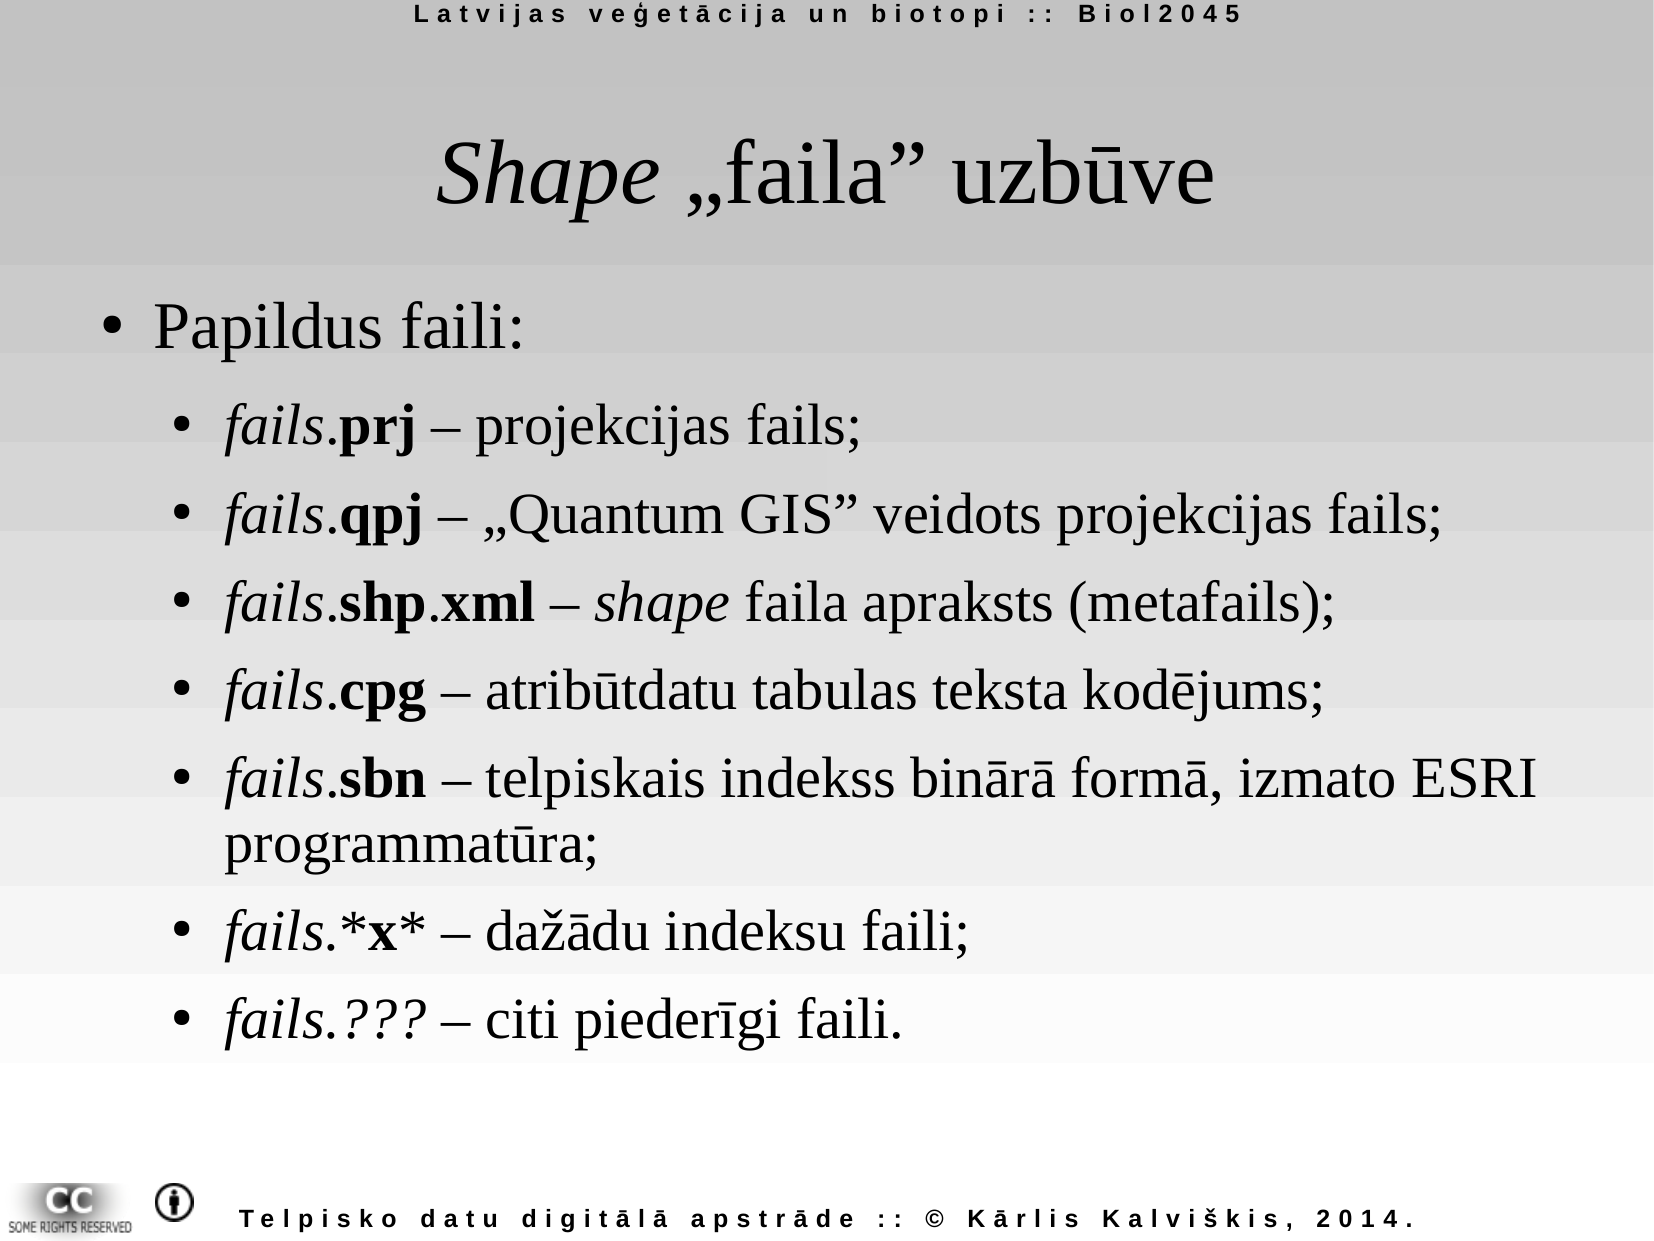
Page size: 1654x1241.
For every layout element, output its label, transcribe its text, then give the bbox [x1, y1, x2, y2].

title Shape „faila” uzbūve [29, 56, 1625, 289]
picture [0, 0, 1654, 1241]
list Papildus faili: fails.prj – projekcijas fails; fails.qpj – „Quantum GIS” veidots projekcijas fails; fails.shp.xml – shape faila apraksts (metafails); fails.cpg – atribūtdatu tabulas teksta kodējums; fails.sbn – telpiskais indekss binārā formā, izmato ESRI programmatūra; fails.*x* – dažādu indeksu faili; fails.??? – citi piederīgi faili. [82, 289, 1571, 1098]
